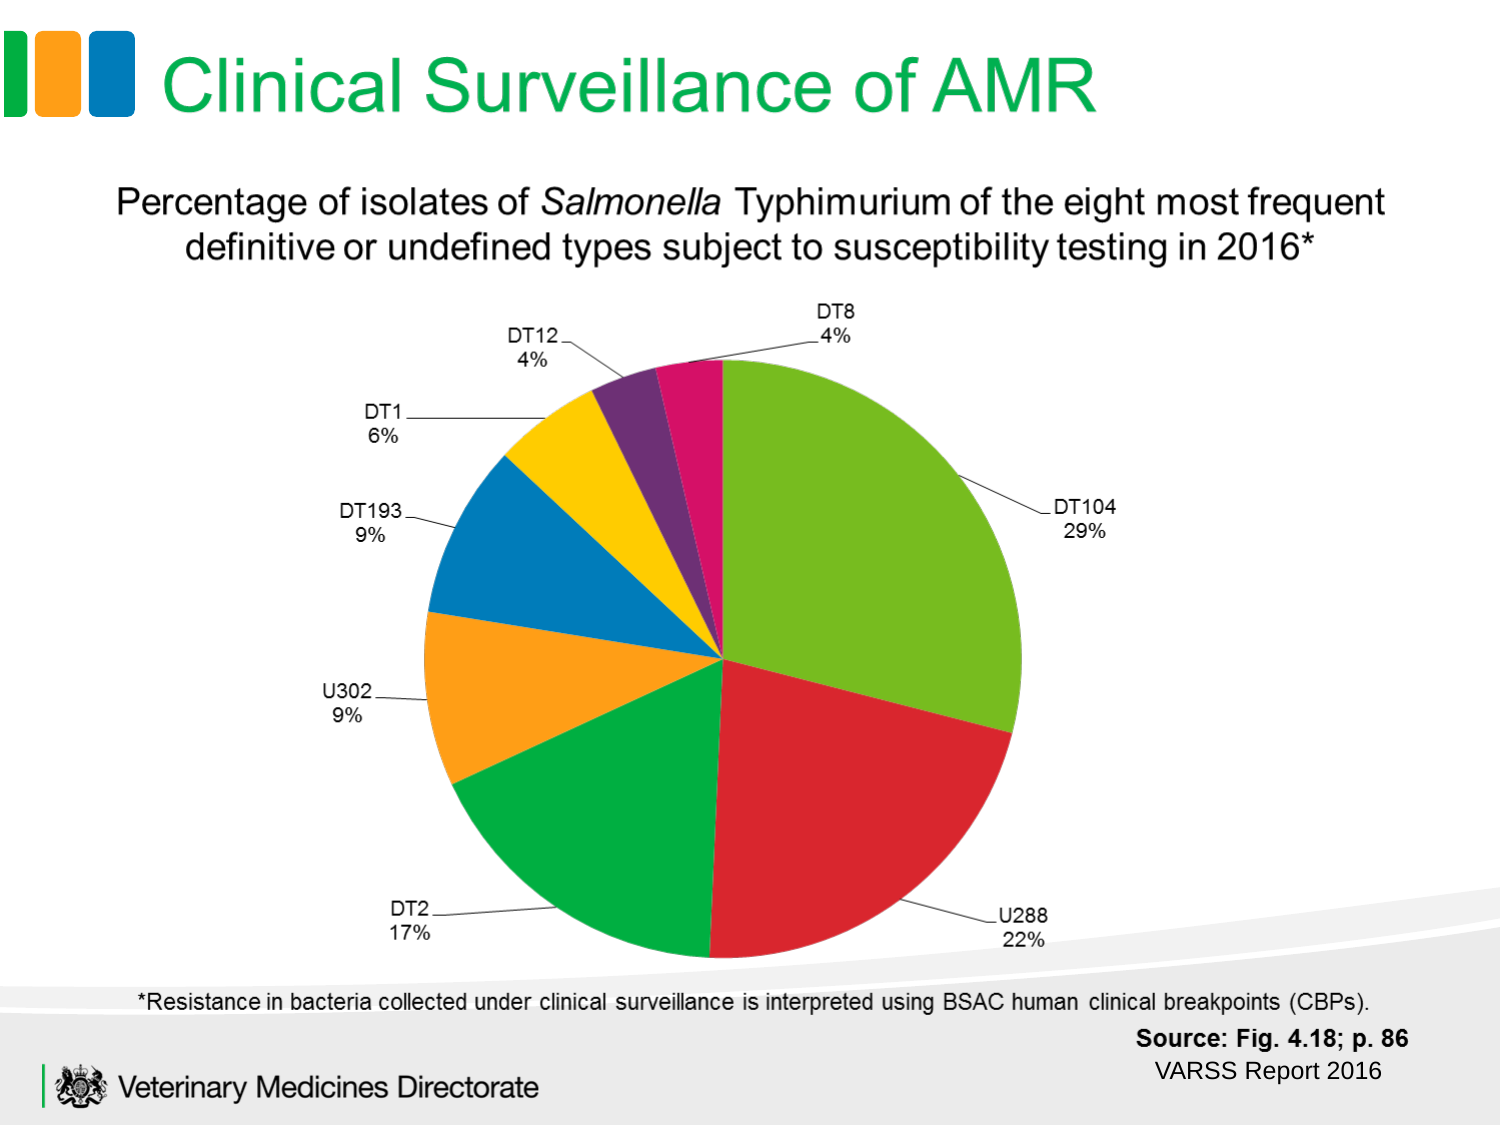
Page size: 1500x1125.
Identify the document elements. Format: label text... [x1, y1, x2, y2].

picture [0, 16, 1500, 1109]
text_box VARSS Report 2016 [1139, 1046, 1400, 1093]
